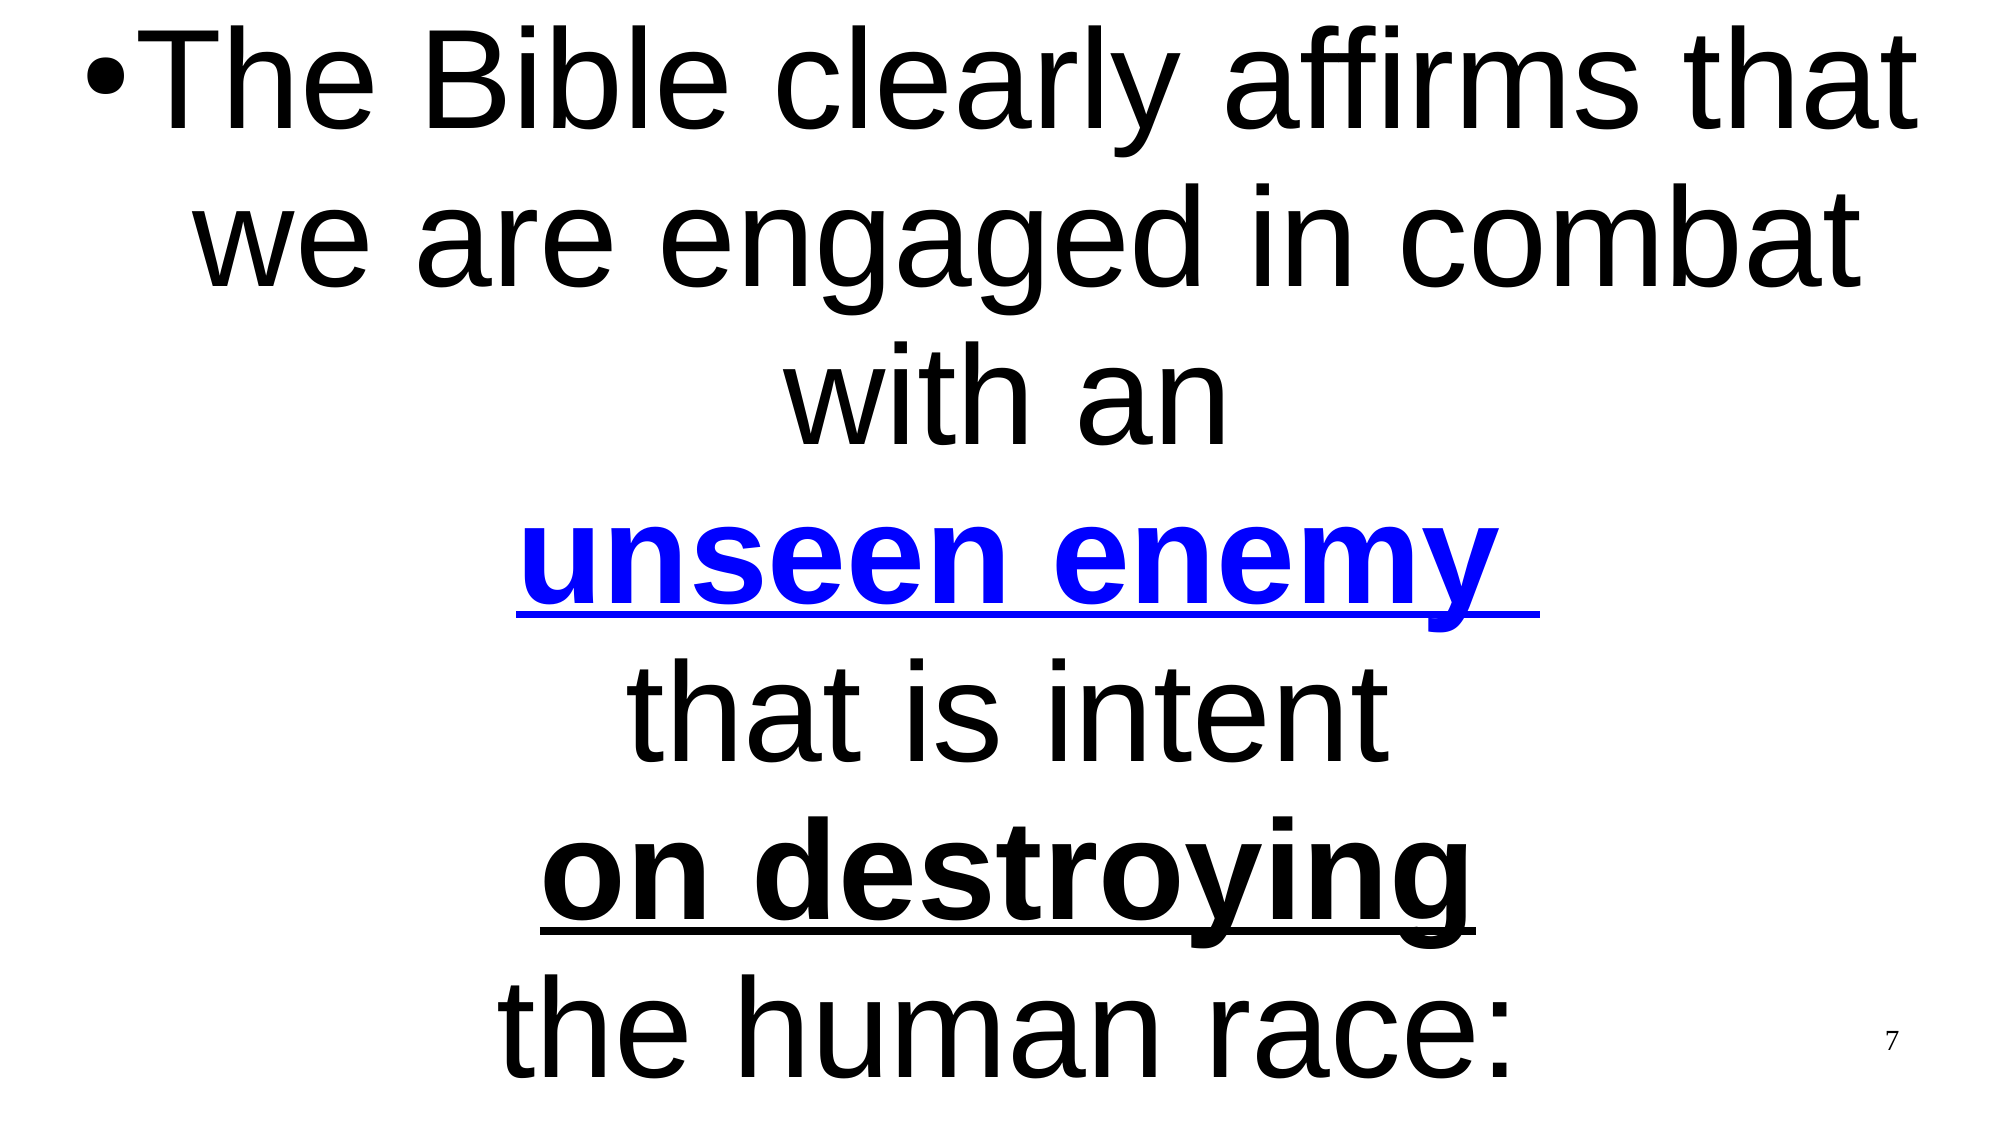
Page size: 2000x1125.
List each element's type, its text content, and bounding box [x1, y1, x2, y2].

list The Bible clearly affirms that we are engaged in combat with an unseen enemy that is intent on destroying the human race: [0, 0, 1996, 1123]
